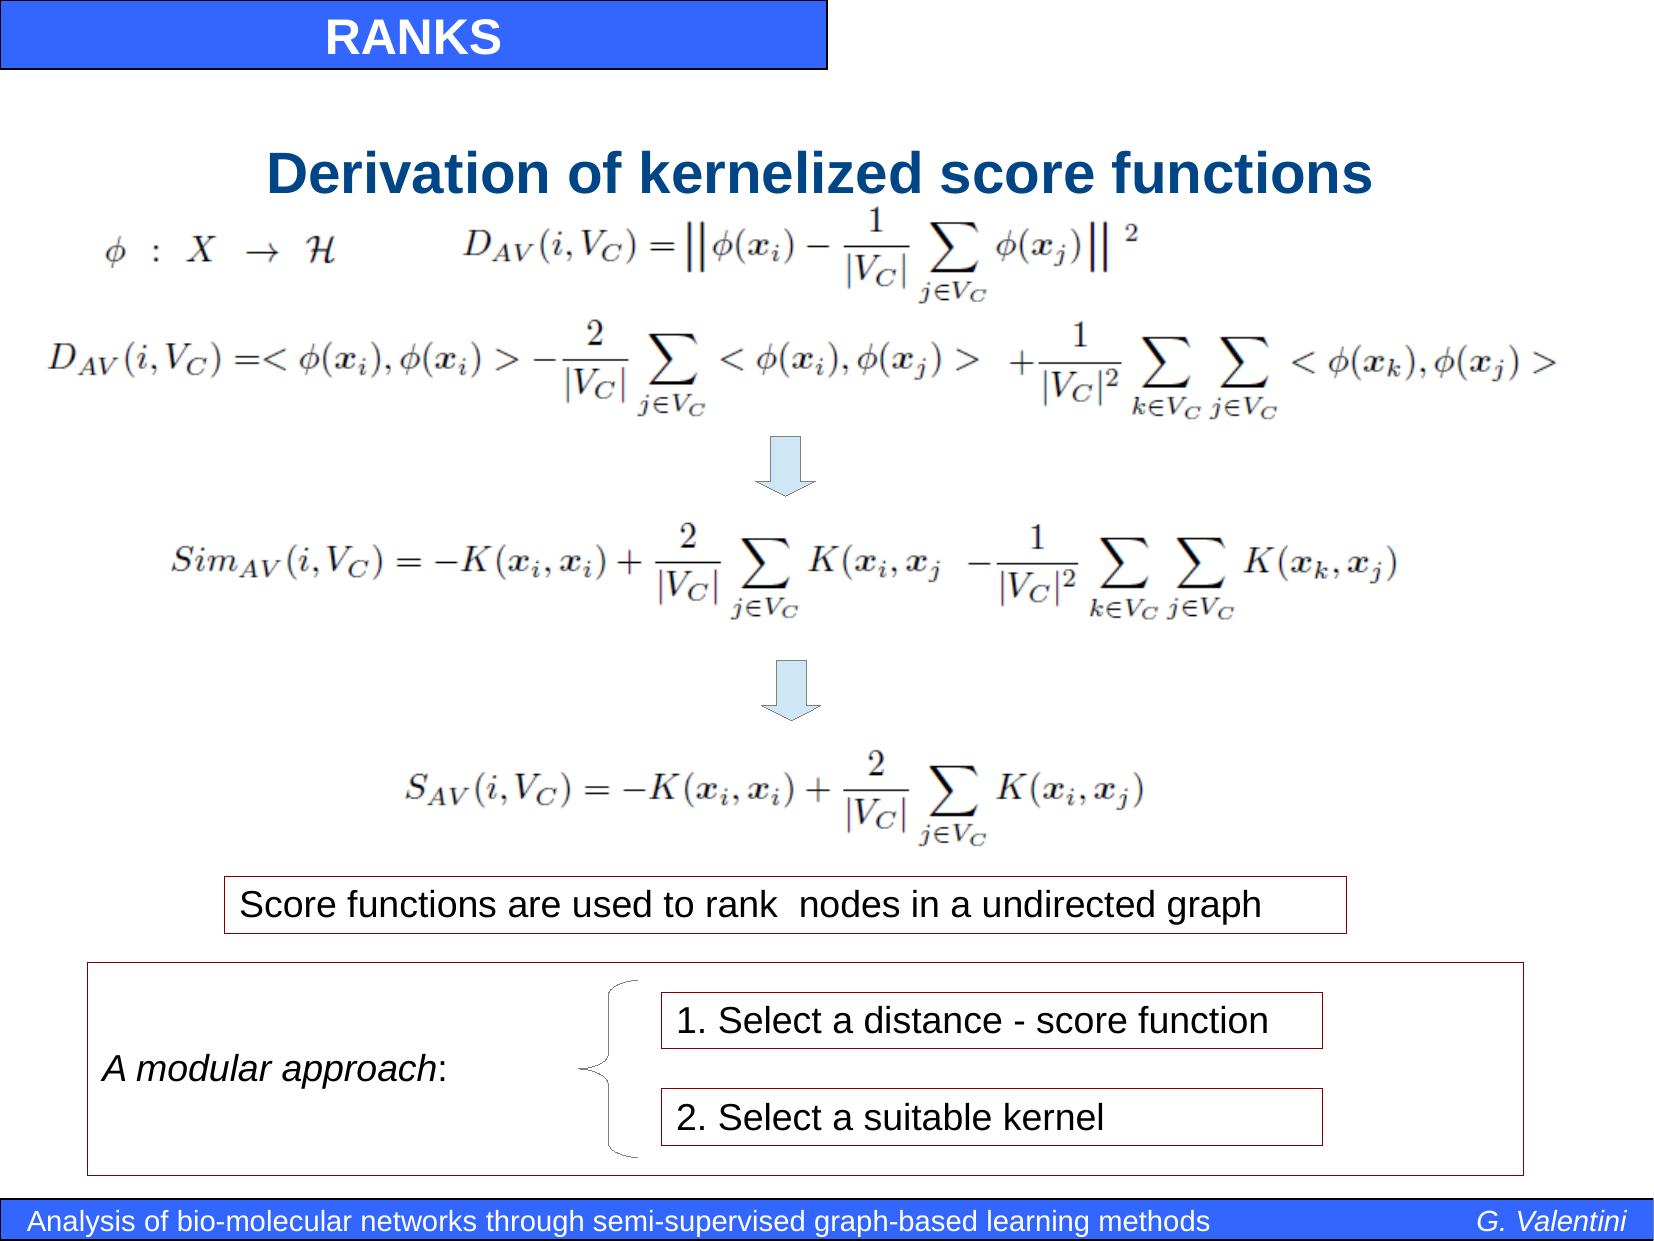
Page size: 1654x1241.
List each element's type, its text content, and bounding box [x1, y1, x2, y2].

text_box A modular approach: [87, 962, 1524, 1176]
picture [147, 512, 1438, 626]
text_box Score functions are used to rank nodes in a undirected graph [224, 876, 1347, 934]
text_box RANKS [0, 0, 827, 69]
text_box Derivation of kernelized score functions [82, 101, 1559, 196]
text_box [761, 660, 821, 721]
text_box [755, 436, 816, 497]
picture [39, 196, 1591, 437]
text_box Analysis of bio-molecular networks through semi-supervised graph-based learning methods G. Valentini [0, 1198, 1654, 1241]
picture [393, 741, 1158, 851]
text_box 1. Select a distance - score function [661, 992, 1323, 1049]
text_box 2. Select a suitable kernel [661, 1088, 1323, 1146]
picture [90, 230, 355, 268]
